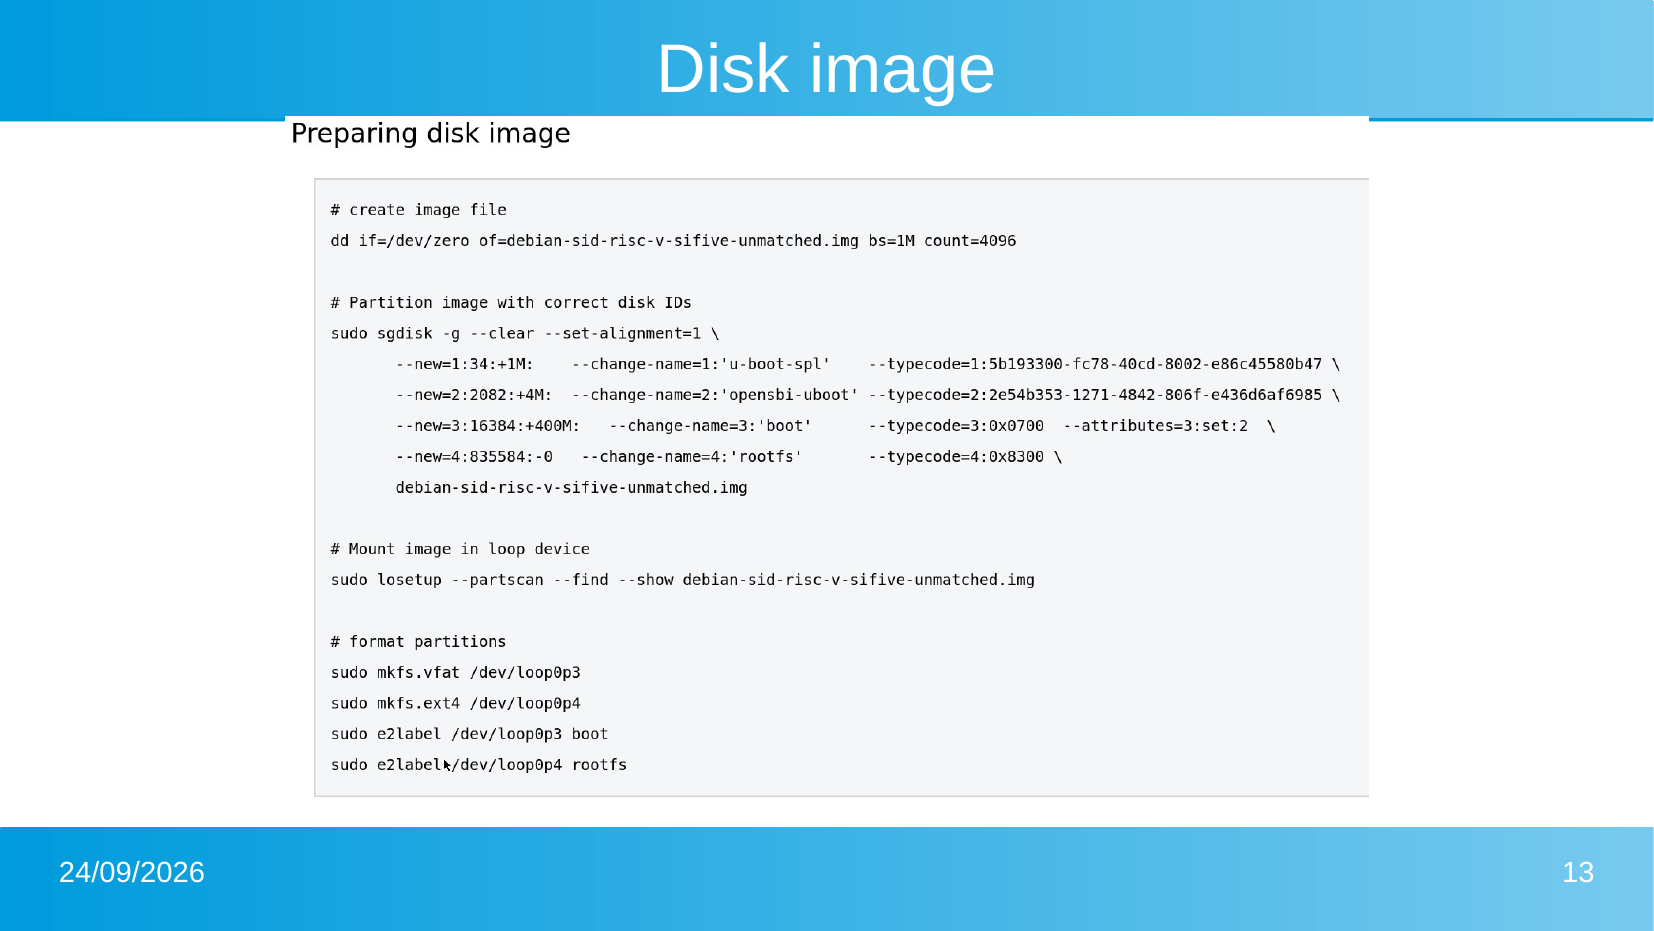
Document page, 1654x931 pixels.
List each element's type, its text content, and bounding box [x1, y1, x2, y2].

picture [285, 116, 1369, 814]
title Disk image [59, 29, 1595, 108]
